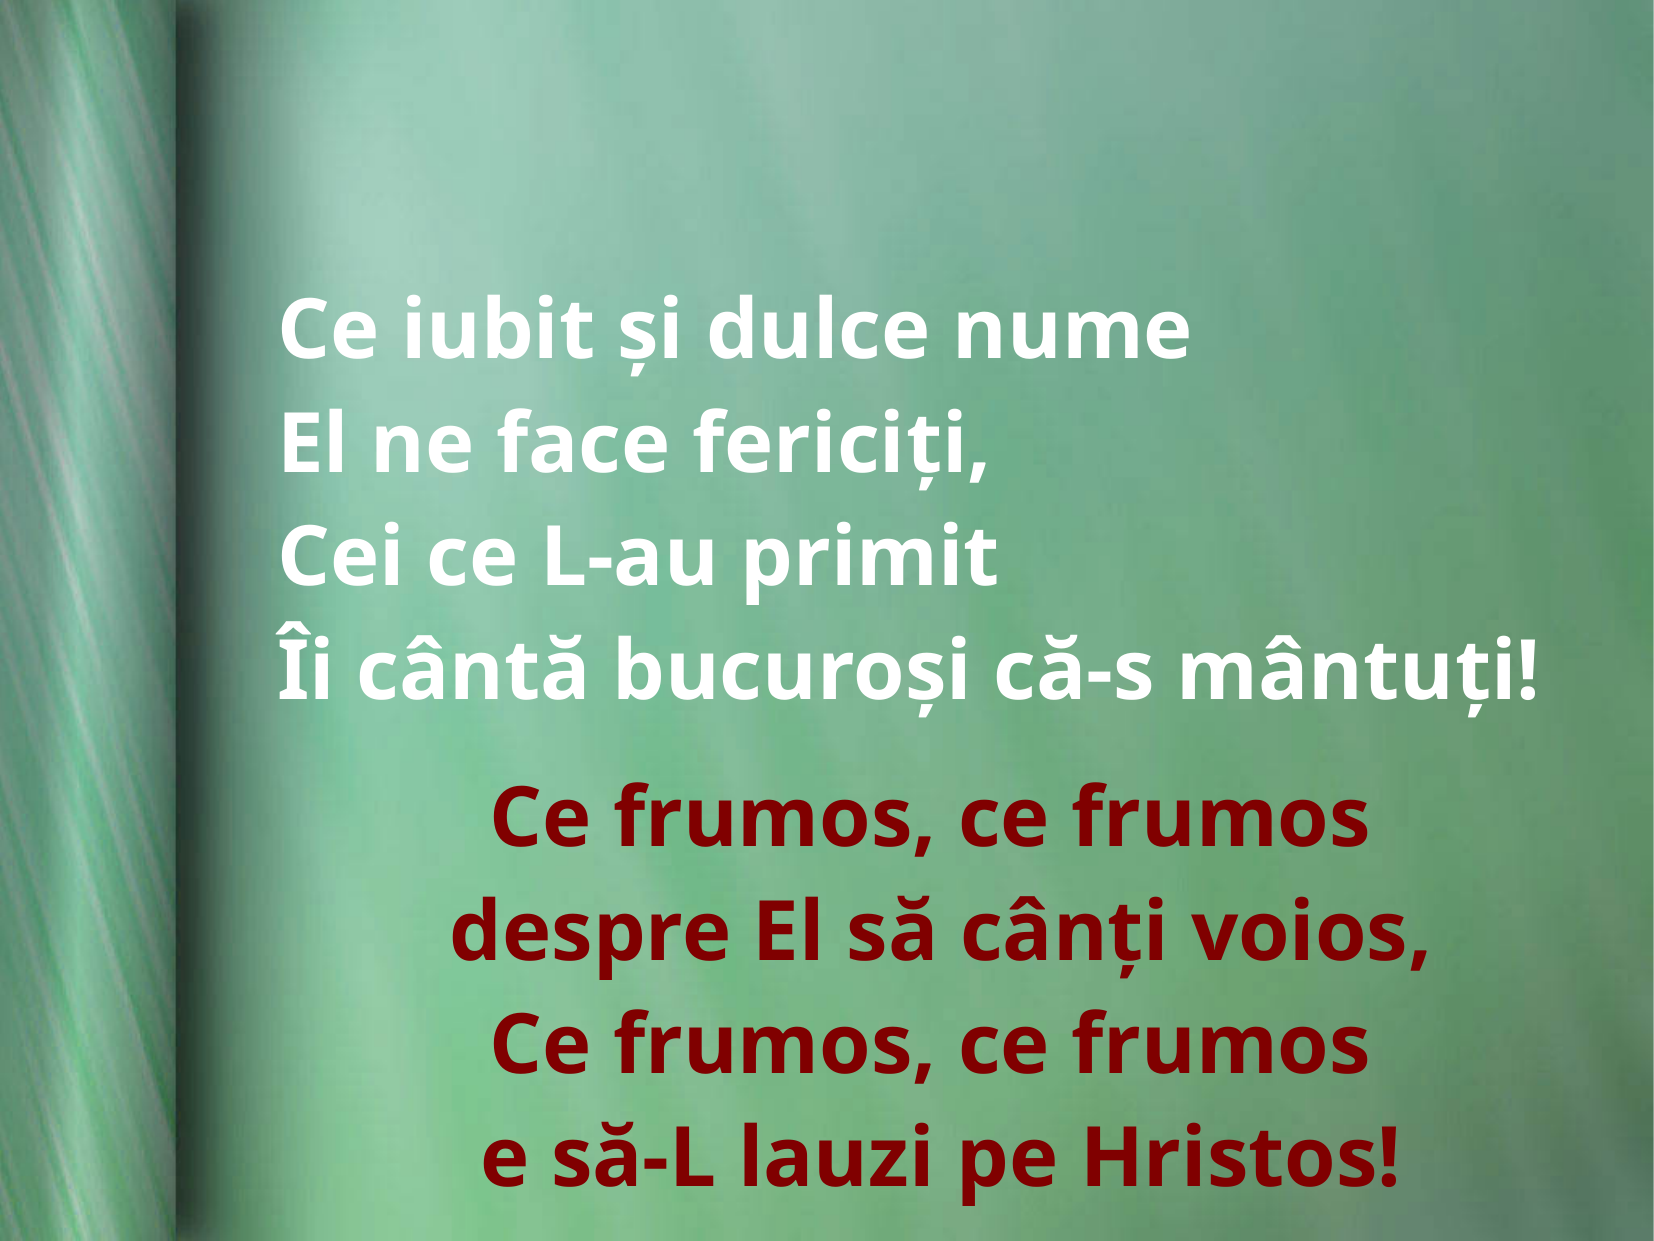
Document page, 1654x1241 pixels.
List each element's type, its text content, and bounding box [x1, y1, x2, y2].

text_box Ce iubit şi dulce nume El ne face fericiţi, Cei ce L-au primit Îi cântă bucuroşi că-s mântuţi! [262, 262, 1606, 684]
picture [0, 0, 1654, 1241]
text_box Ce frumos, ce frumos despre El să cânți voios, Ce frumos, ce frumos e să-L lauzi pe Hristos! [269, 750, 1613, 1171]
